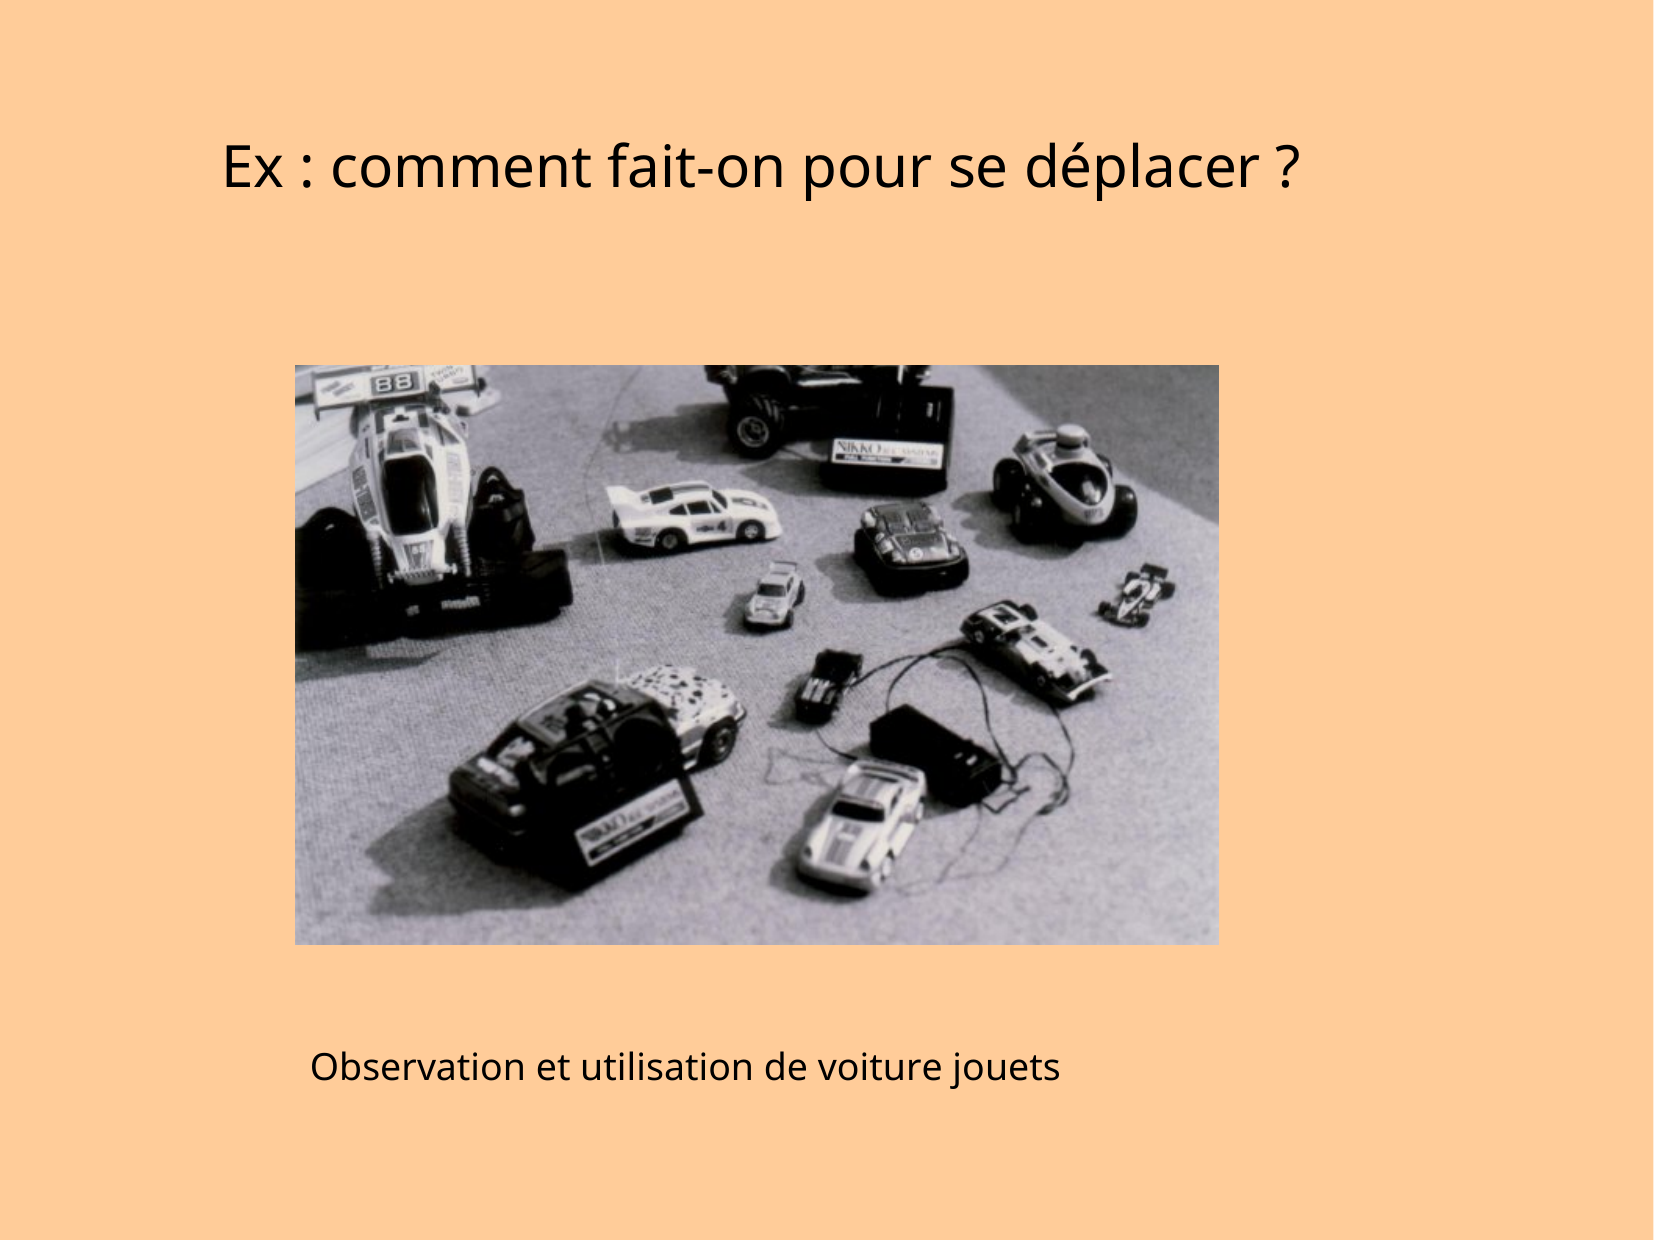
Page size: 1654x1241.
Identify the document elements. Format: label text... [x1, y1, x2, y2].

text_box Observation et utilisation de voiture jouets [295, 1033, 1182, 1092]
text_box Ex : comment fait-on pour se déplacer ? [206, 118, 1506, 201]
picture [295, 365, 1219, 945]
